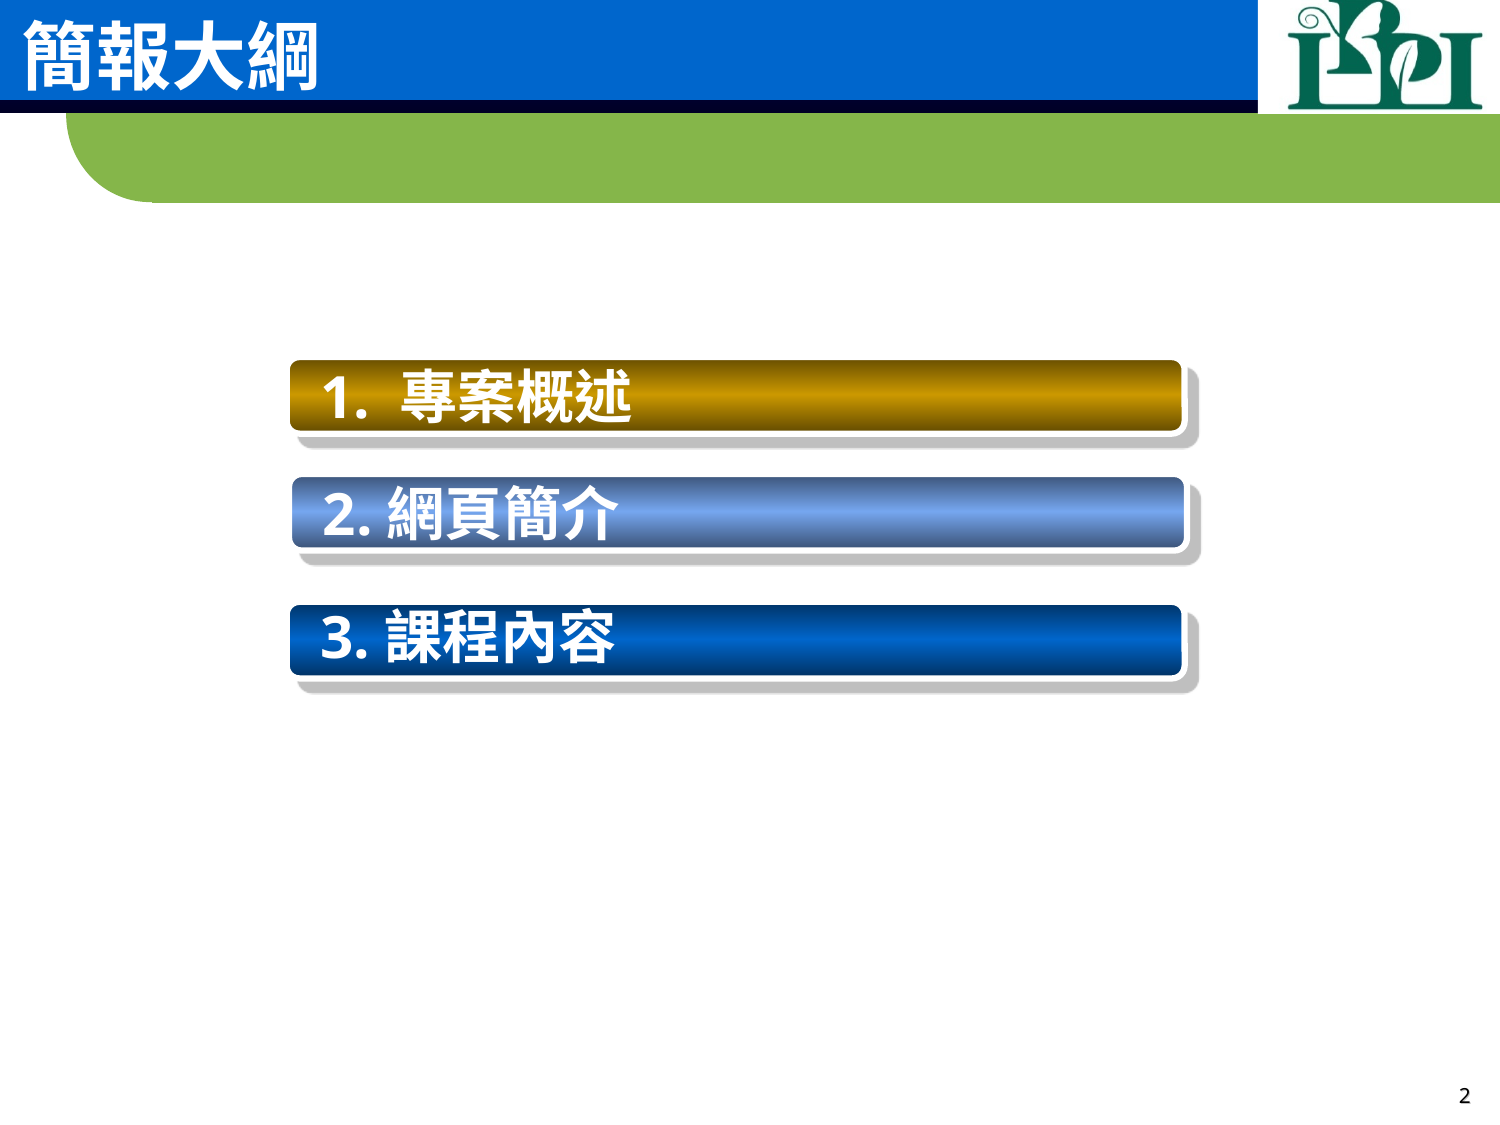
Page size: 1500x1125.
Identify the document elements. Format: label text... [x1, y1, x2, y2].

title 簡報大綱 [5, 1, 1294, 102]
text_box [1399, 1074, 1500, 1125]
text_box 1. 專案概述 [286, 357, 1185, 434]
text_box 2.網頁簡介 [289, 473, 1188, 551]
text_box 3.課程內容 [286, 601, 1185, 679]
